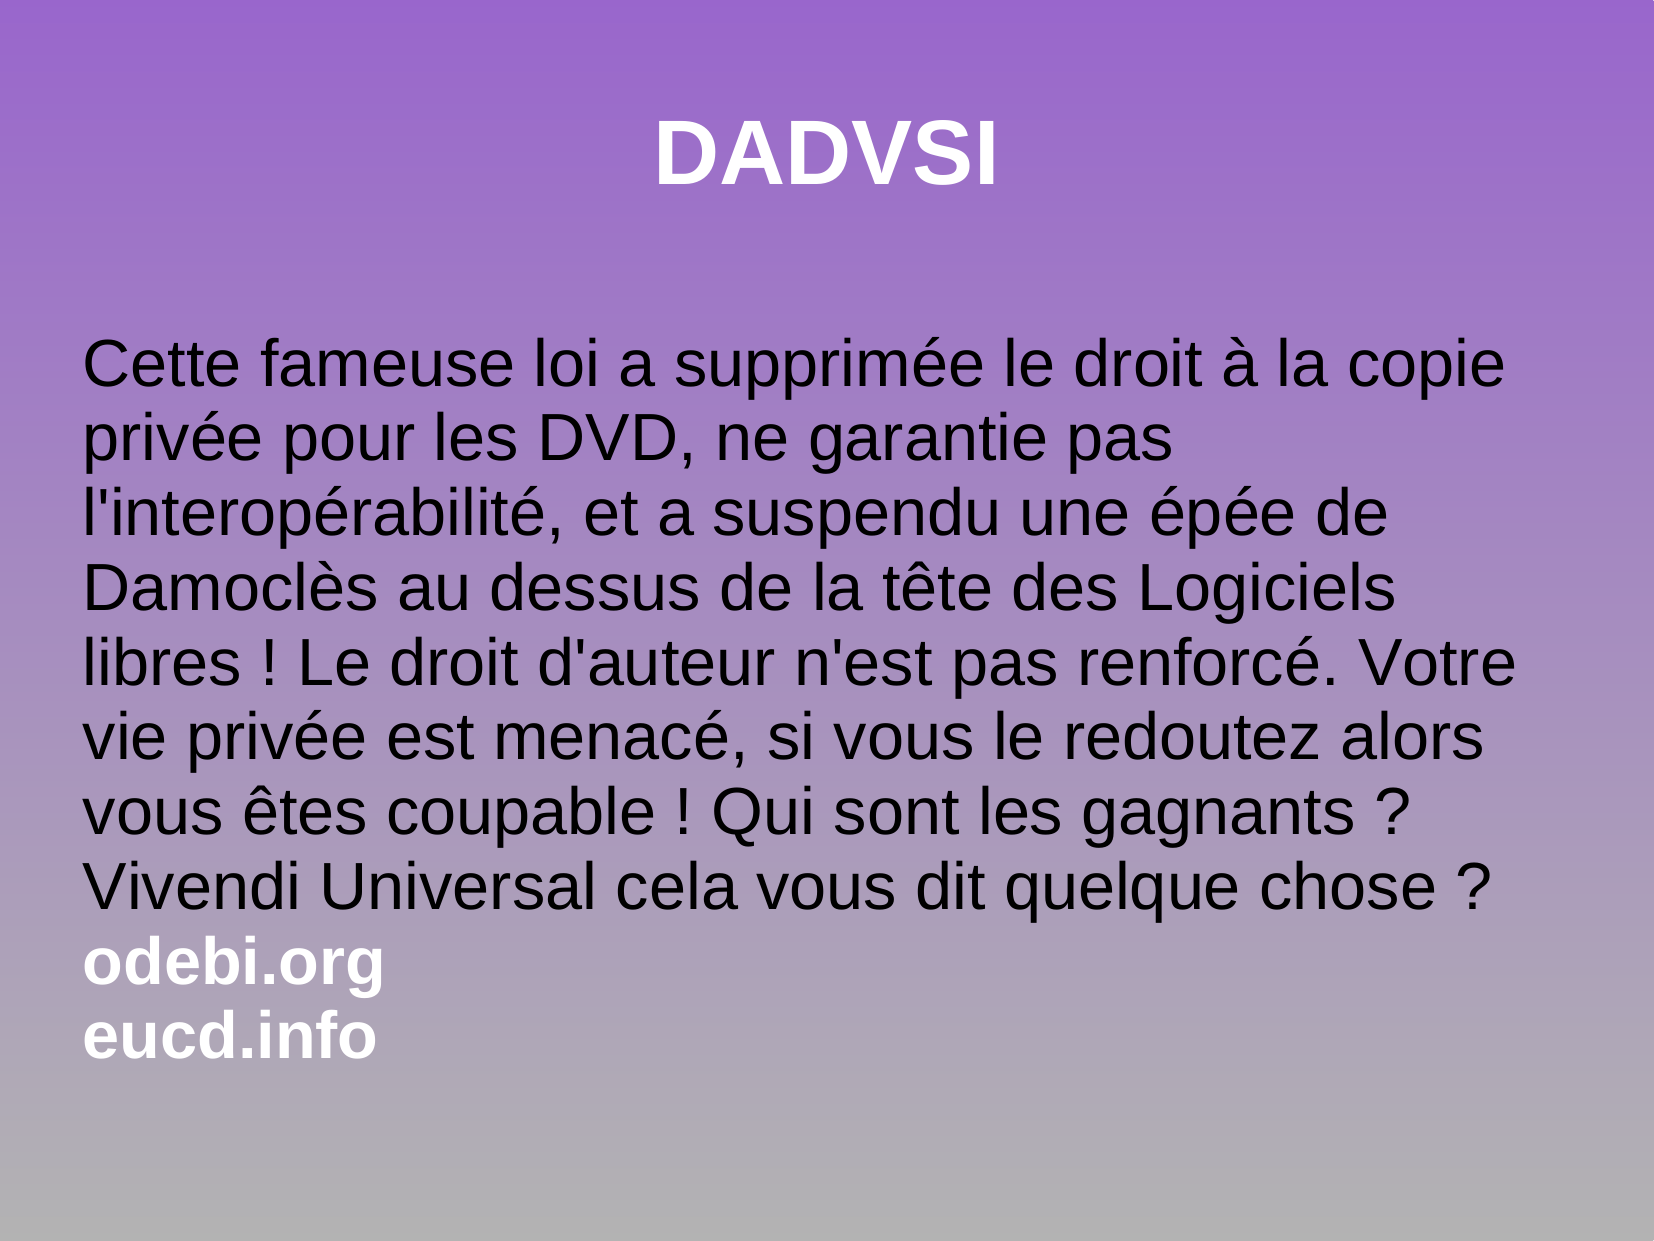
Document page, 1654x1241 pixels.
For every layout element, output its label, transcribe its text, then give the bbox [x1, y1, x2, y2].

title DADVSI [82, 49, 1571, 257]
text_box Cette fameuse loi a supprimée le droit à la copie privée pour les DVD, ne garantie pas l'interopérabilité, et a suspendu une épée de Damoclès au dessus de la tête des Logiciels libres ! Le droit d'auteur n'est pas renforcé. Votre vie privée est menacé, si vous le redoutez alors vous êtes coupable ! Qui sont les gagnants ? Vivendi Universal cela vous dit quelque chose ? odebi.org eucd.info [82, 290, 1571, 1109]
